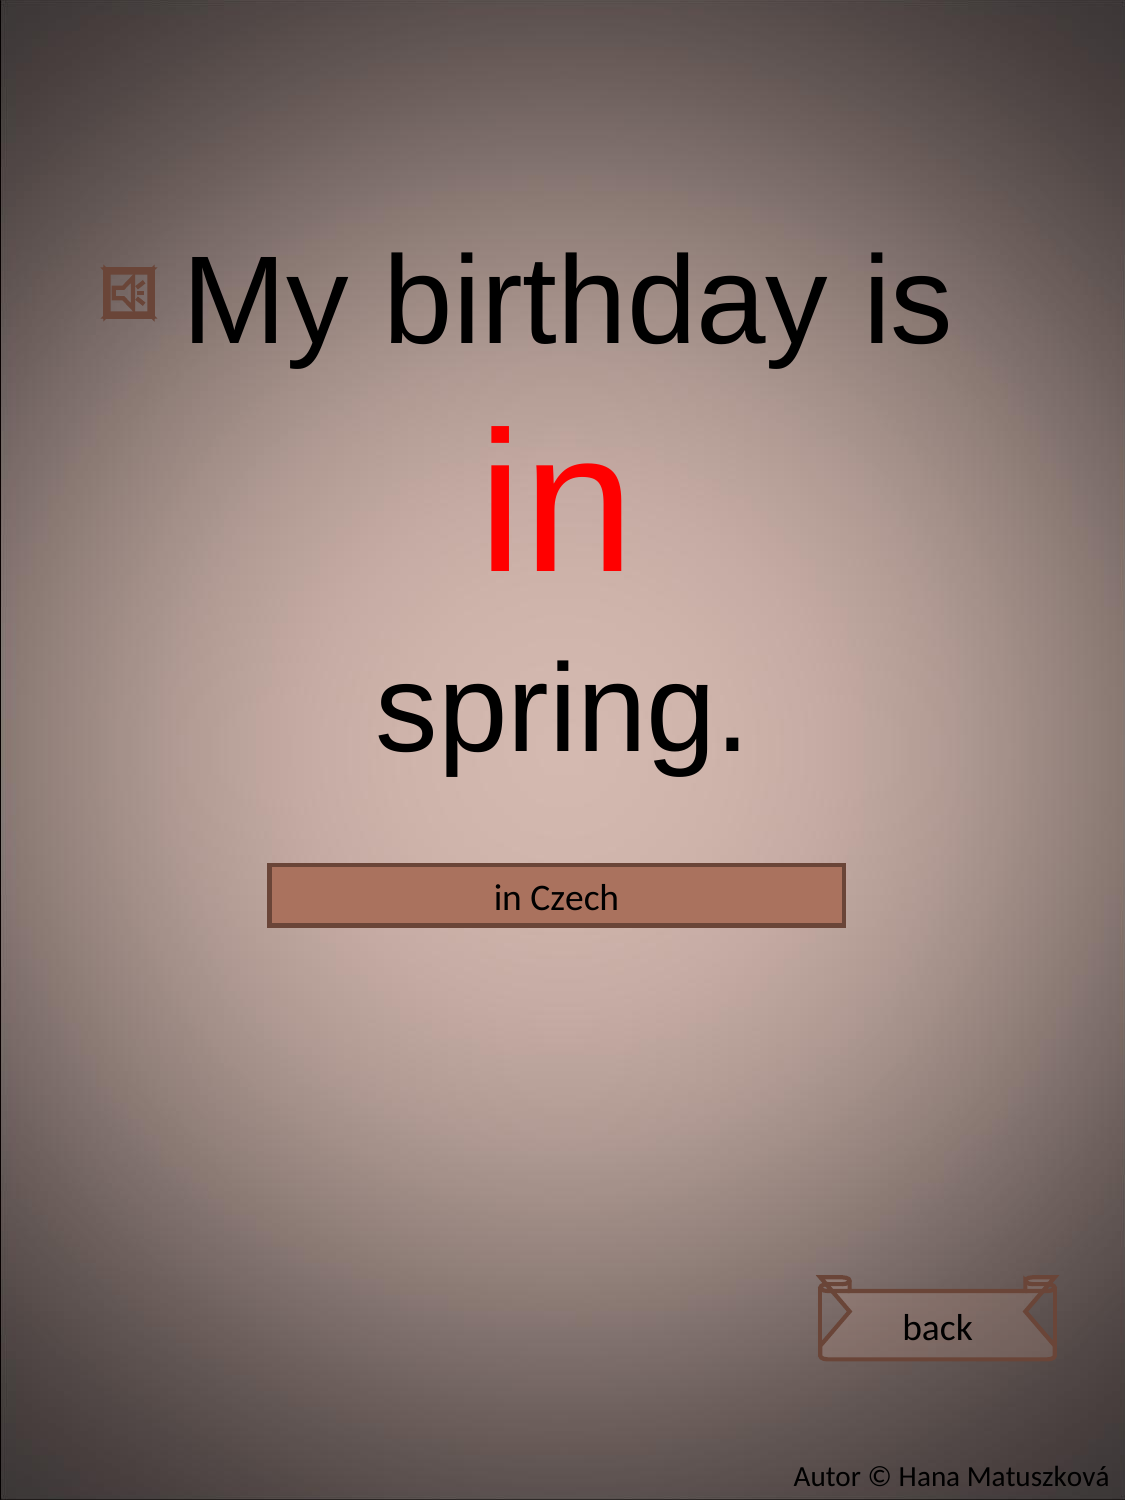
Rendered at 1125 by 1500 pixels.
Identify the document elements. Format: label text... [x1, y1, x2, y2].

text_box in [457, 363, 657, 618]
text_box back [820, 1277, 1055, 1360]
text_box My birthday is [164, 210, 973, 377]
picture [0, 0, 1125, 1500]
text_box in Czech [269, 865, 844, 926]
text_box Autor © Hana Matuszková [778, 1449, 1125, 1500]
text_box Mám narozeniny na jaře. [272, 855, 853, 931]
text_box spring. [341, 618, 786, 784]
